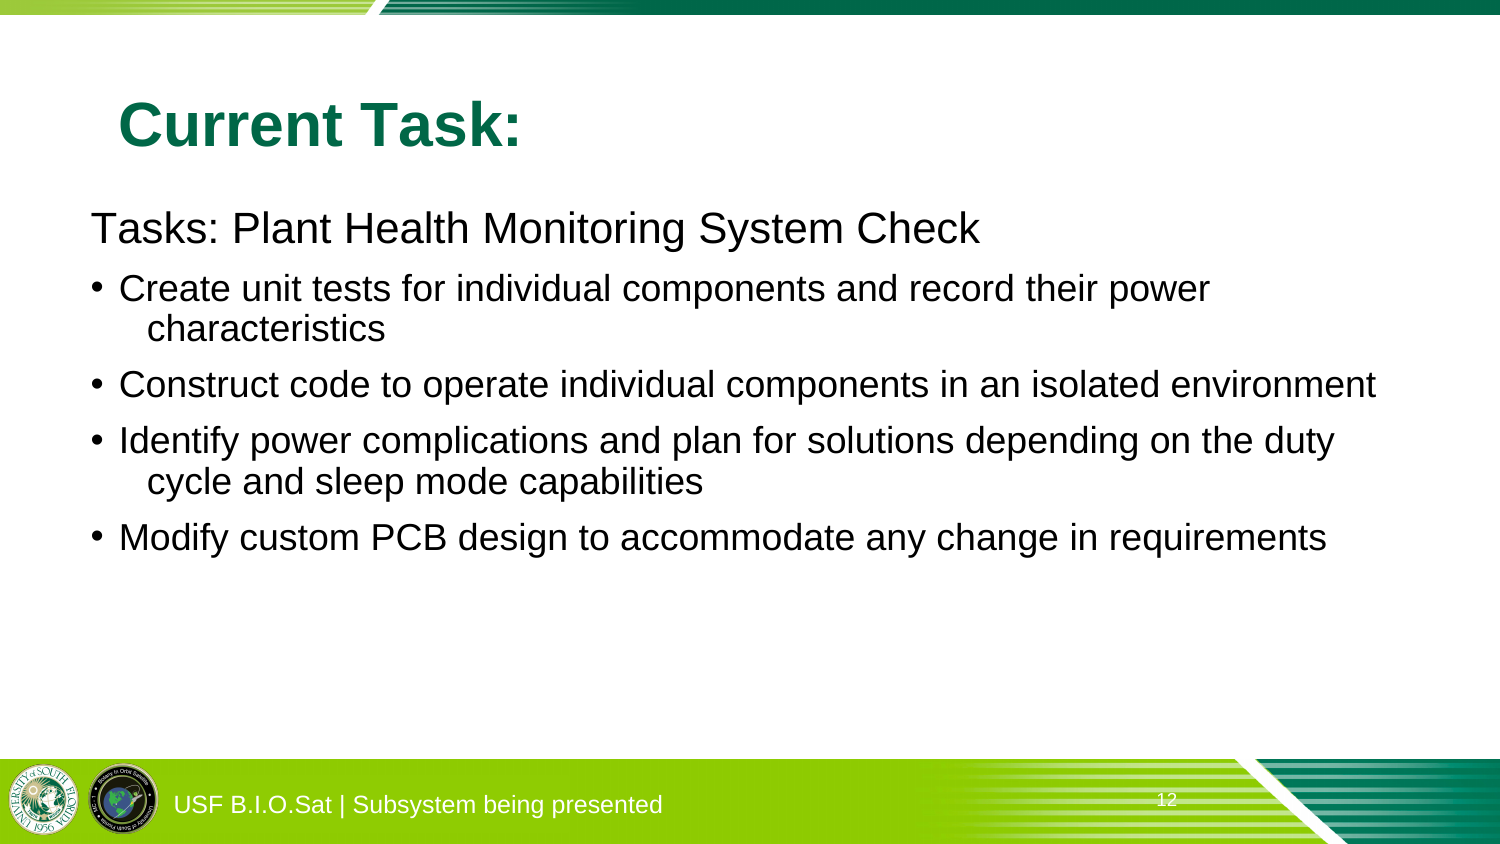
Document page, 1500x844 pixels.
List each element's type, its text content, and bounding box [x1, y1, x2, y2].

list Tasks: Plant Health Monitoring System Check Create unit tests for individual components and record their power characteristics Construct code to operate individual components in an isolated environment Identify power complications and plan for solutions depending on the duty cycle and sleep mode capabilities Modify custom PCB design to accommodate any change in requirements [75, 198, 1439, 734]
title Current Task: [103, 44, 1397, 198]
slide_number 12 [1141, 776, 1479, 822]
